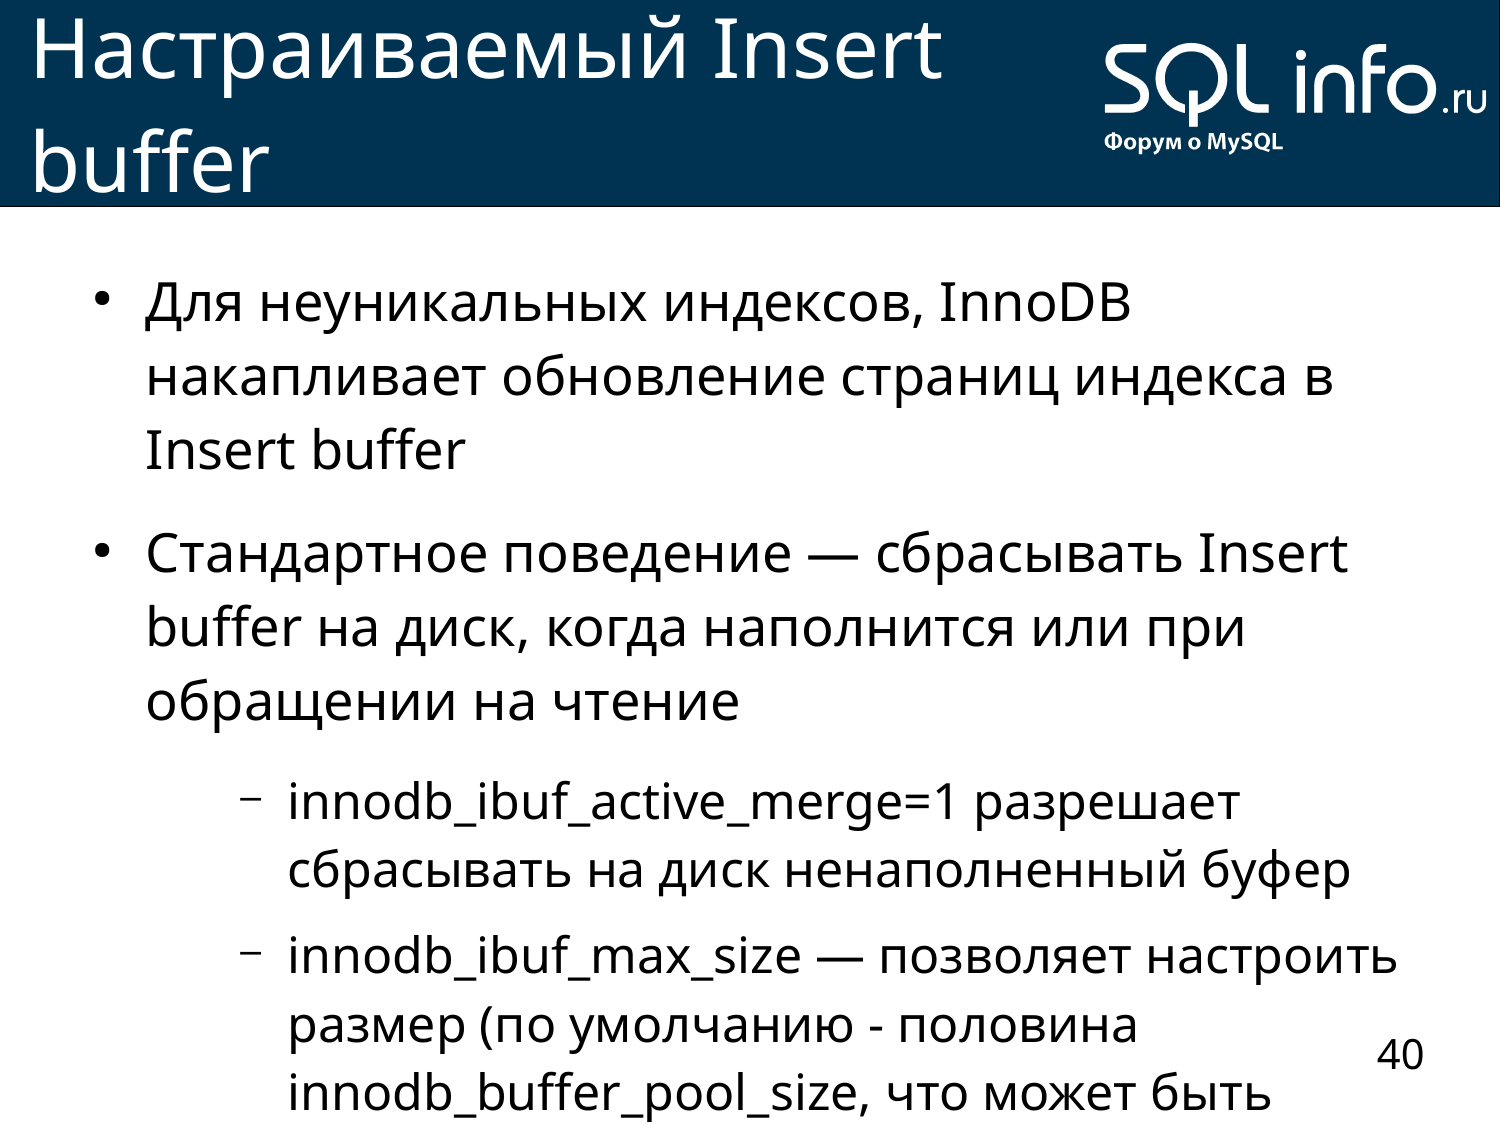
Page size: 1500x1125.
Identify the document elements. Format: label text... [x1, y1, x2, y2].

picture [1093, 29, 1495, 166]
list Для неуникальных индексов, InnoDB накапливает обновление страниц индекса в Insert buffer Стандартное поведение — сбрасывать Insert buffer на диск, когда наполнится или при обращении на чтение innodb_ibuf_active_merge=1 разрешает сбрасывать на диск ненаполненный буфер innodb_ibuf_max_size — позволяет настроить размер (по умолчанию - половина innodb_buffer_pool_size, что может быть слишком много) [75, 263, 1425, 1034]
title Настраиваемый Insert buffer [29, 0, 1093, 207]
